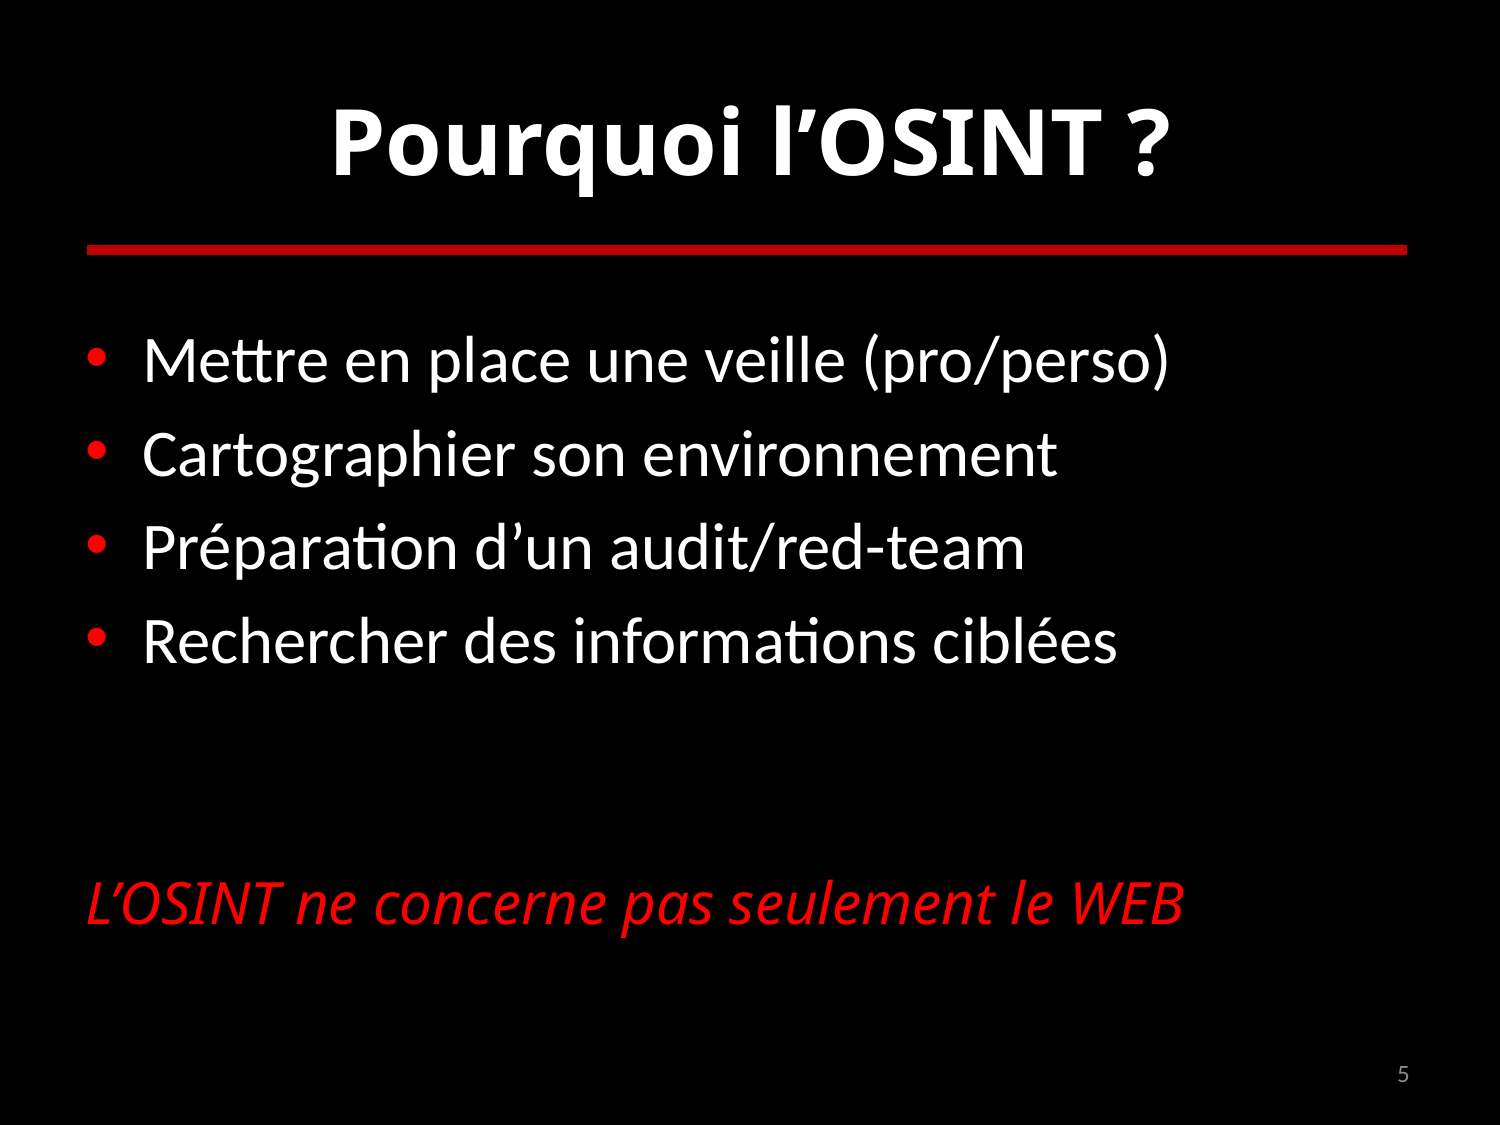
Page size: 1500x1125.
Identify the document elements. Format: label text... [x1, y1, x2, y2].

list Mettre en place une veille (pro/perso) Cartographier son environnement Préparation d’un audit/red-team Rechercher des informations ciblées L’OSINT ne concerne pas seulement le WEB [70, 308, 1421, 1052]
slide_number <numéro> [1074, 1042, 1425, 1103]
title Pourquoi l’OSINT ? [75, 45, 1425, 233]
